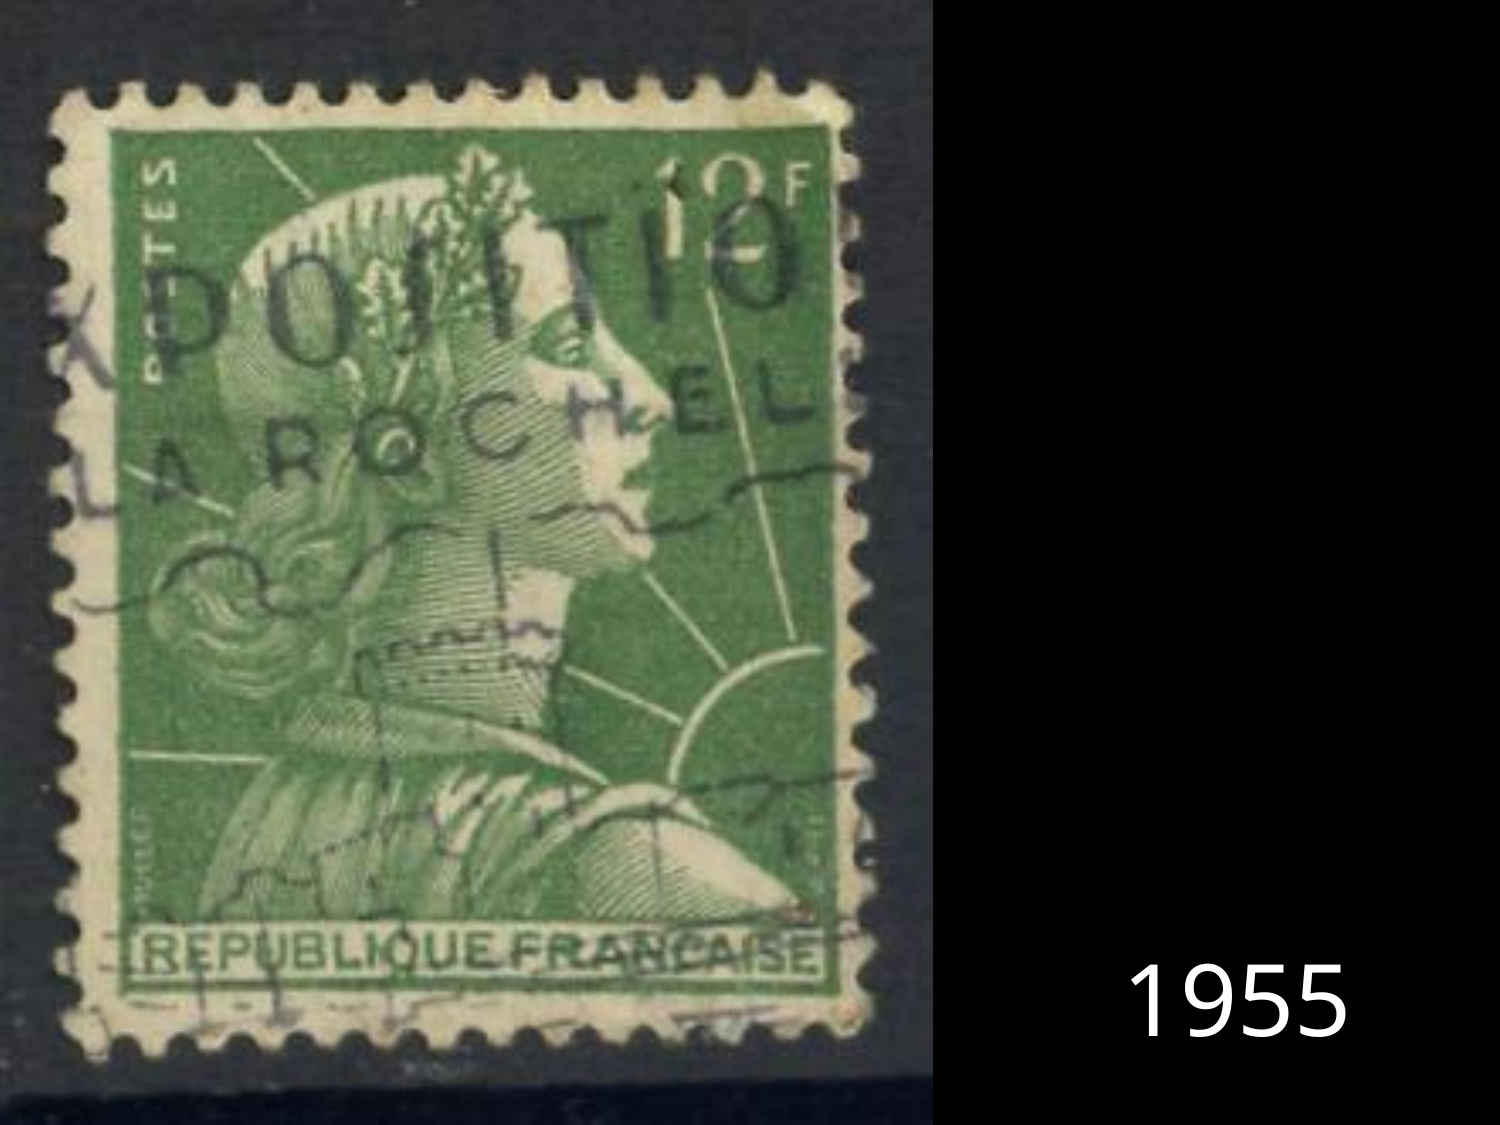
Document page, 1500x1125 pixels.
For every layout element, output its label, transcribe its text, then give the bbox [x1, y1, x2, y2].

text_box 1955 [1108, 928, 1367, 1065]
picture [0, 0, 933, 1125]
